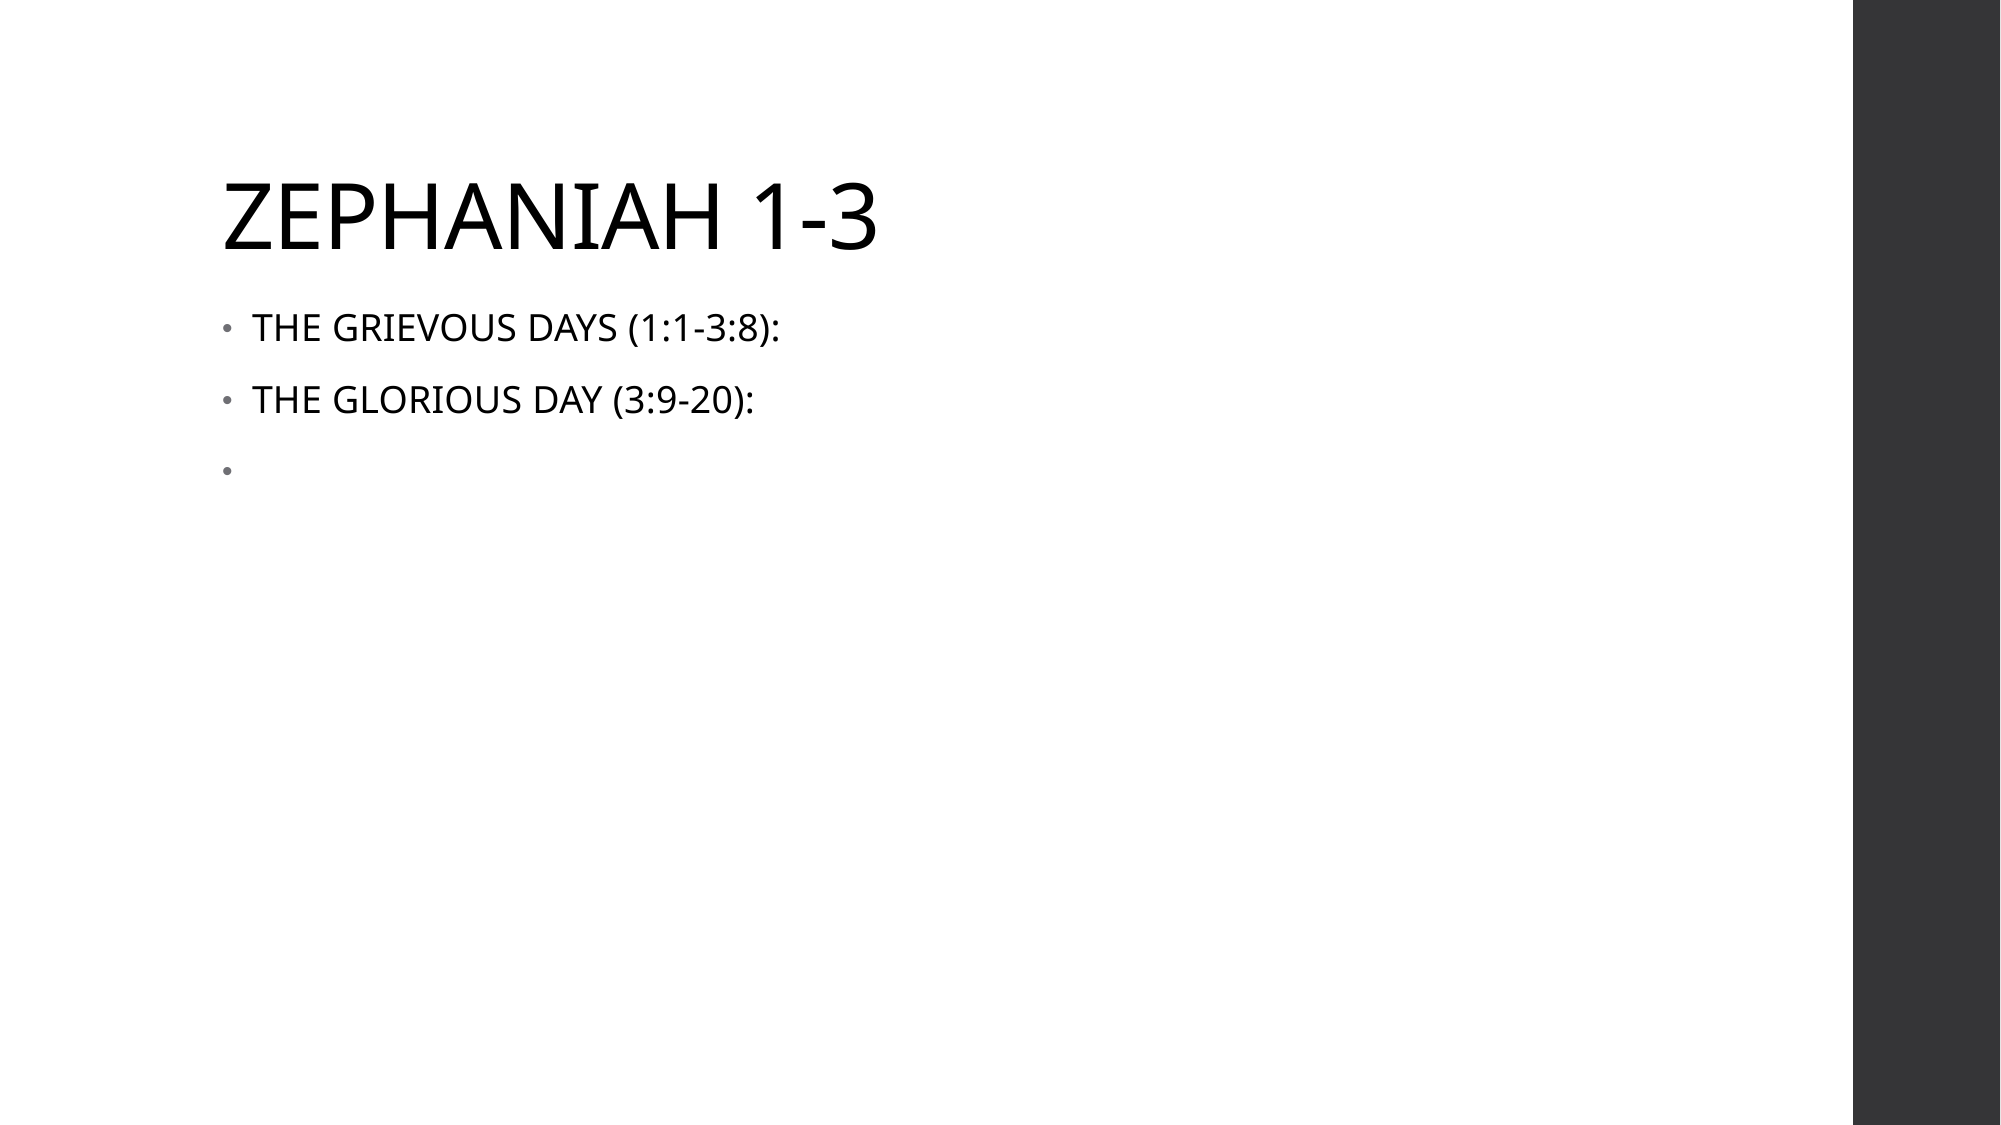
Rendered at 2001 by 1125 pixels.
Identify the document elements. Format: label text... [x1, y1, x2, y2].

list THE GRIEVOUS DAYS (1:1-3:8): THE GLORIOUS DAY (3:9-20): [206, 299, 1617, 1014]
title ZEPHANIAH 1-3 [206, 60, 1797, 278]
